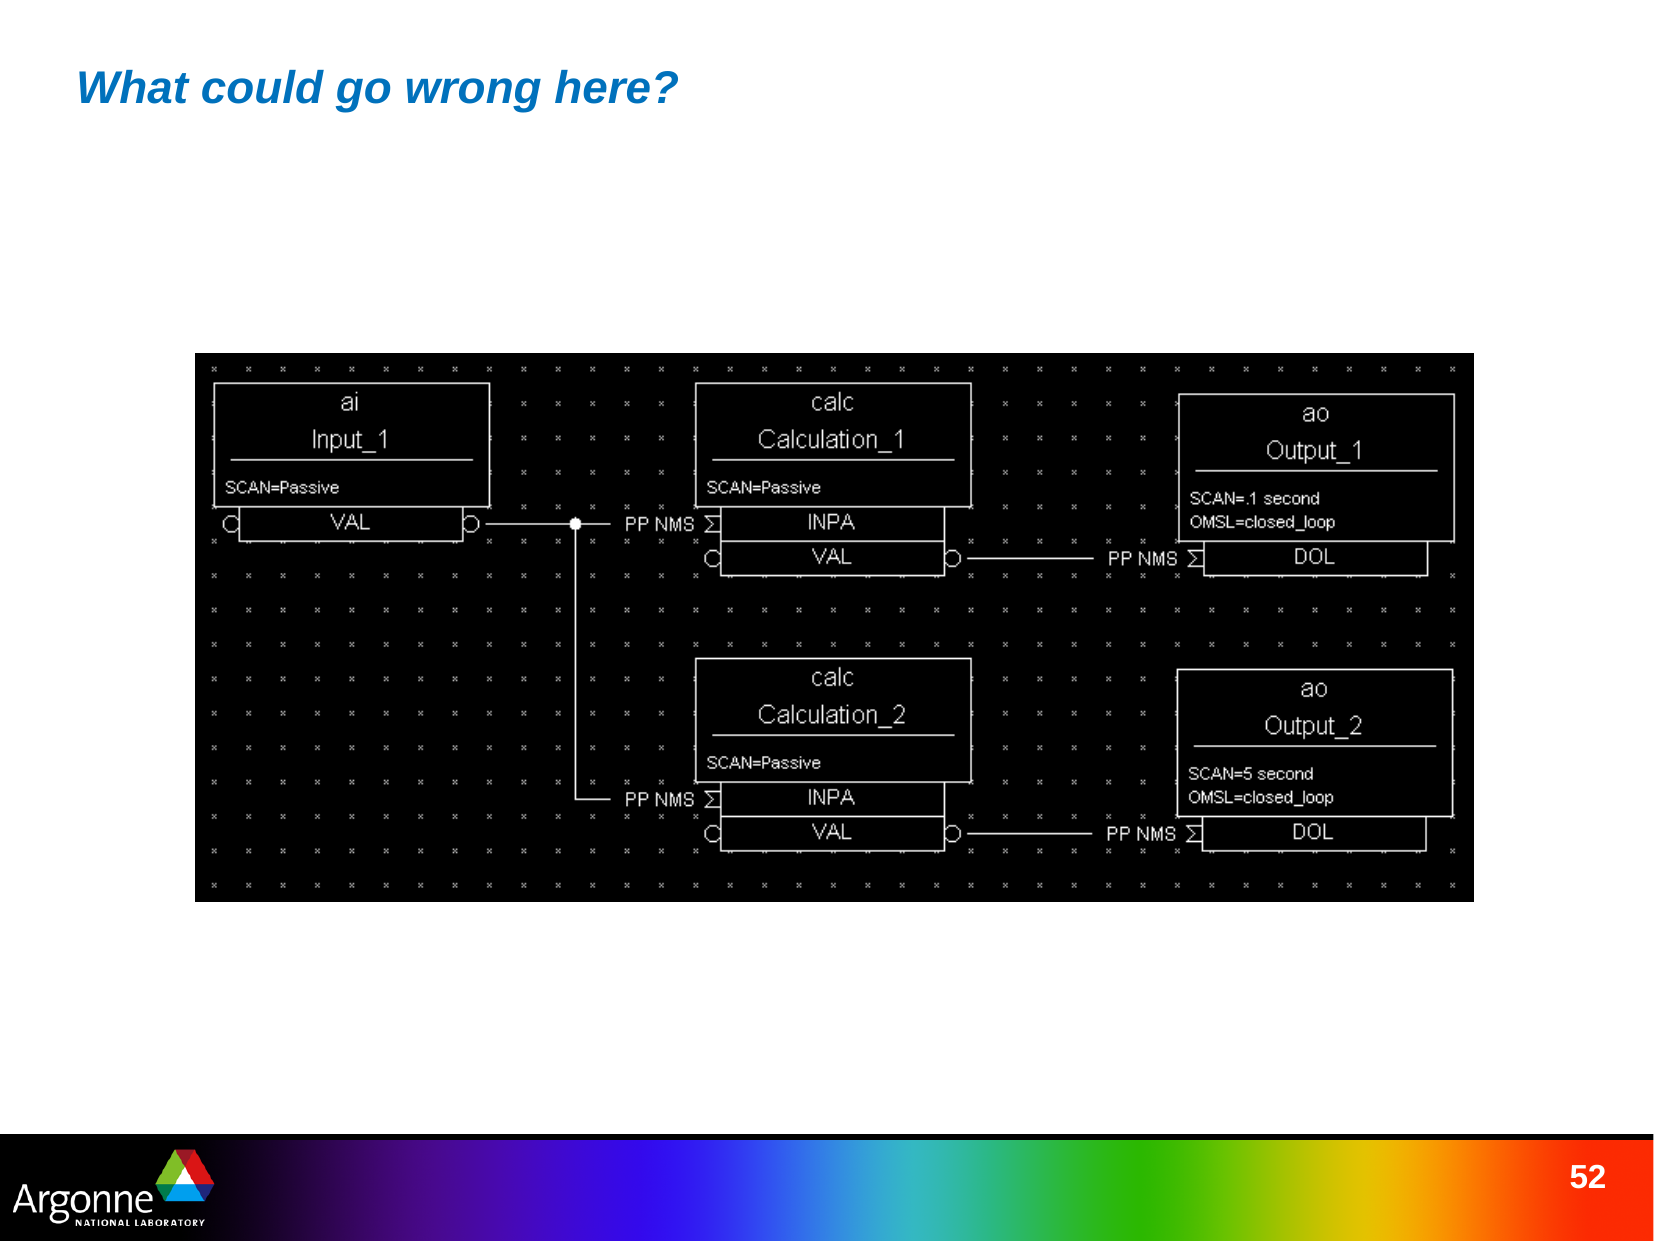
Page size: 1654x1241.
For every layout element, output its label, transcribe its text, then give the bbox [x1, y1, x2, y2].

picture [0, 1134, 1654, 1241]
title What could go wrong here? [61, 59, 1500, 144]
picture [195, 353, 1474, 902]
